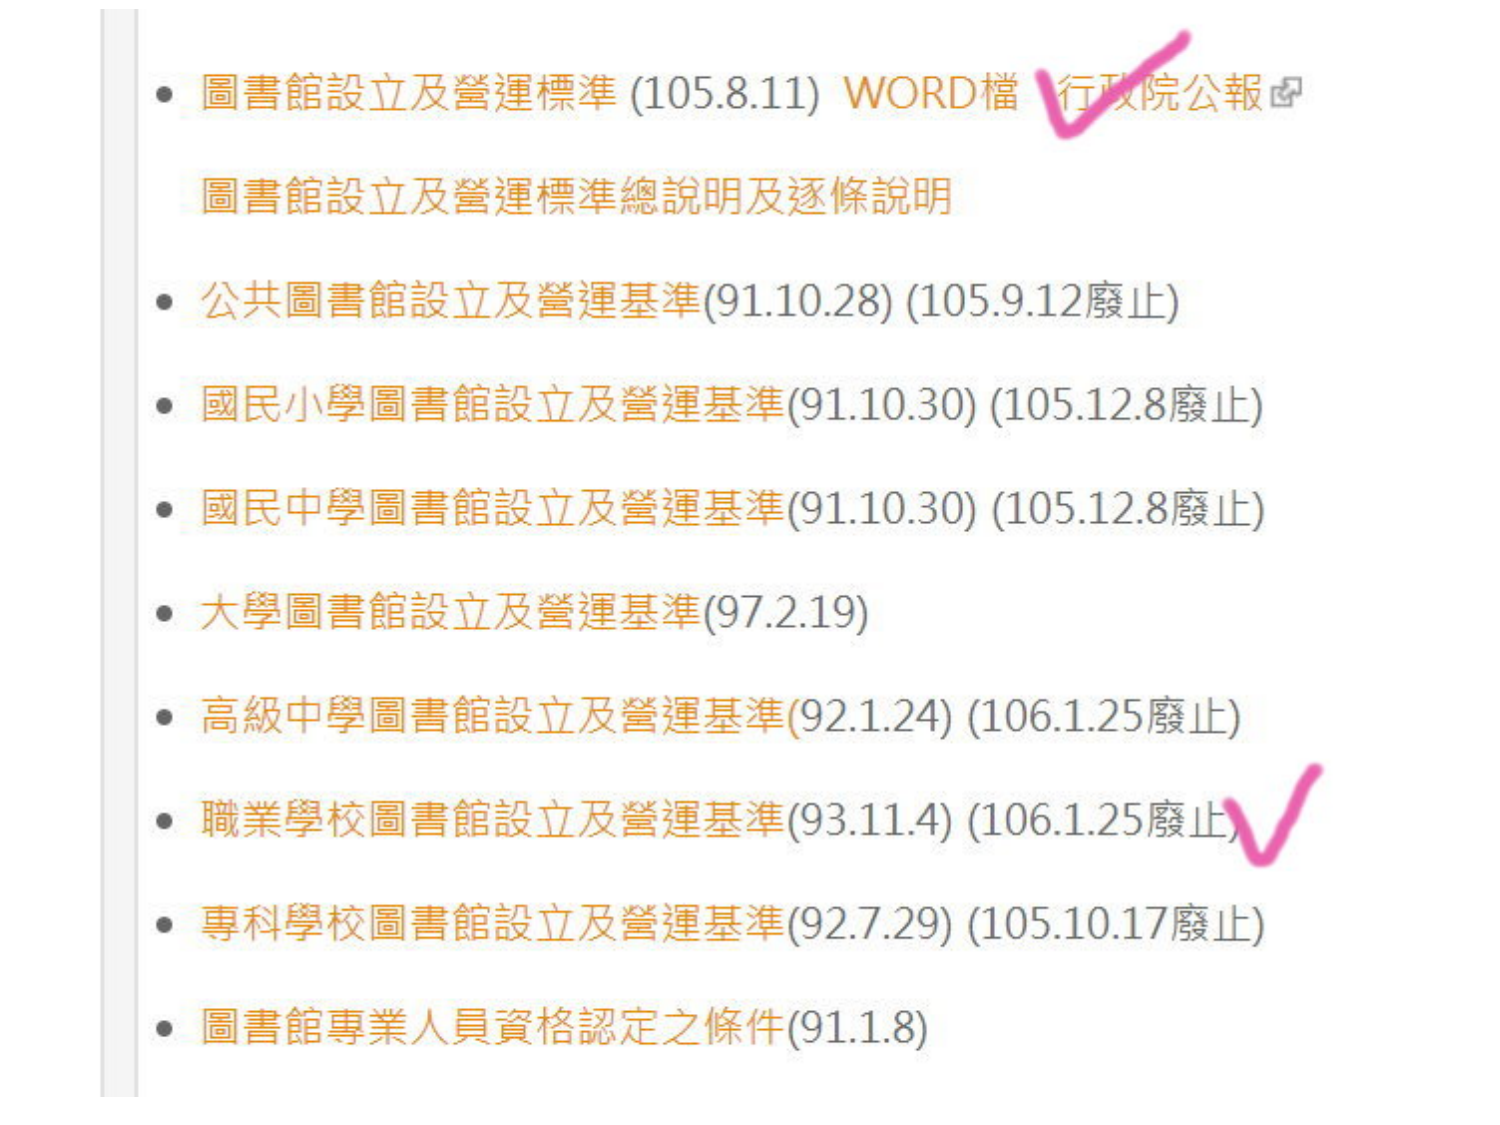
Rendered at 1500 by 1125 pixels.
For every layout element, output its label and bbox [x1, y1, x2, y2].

picture [53, 9, 1424, 1097]
